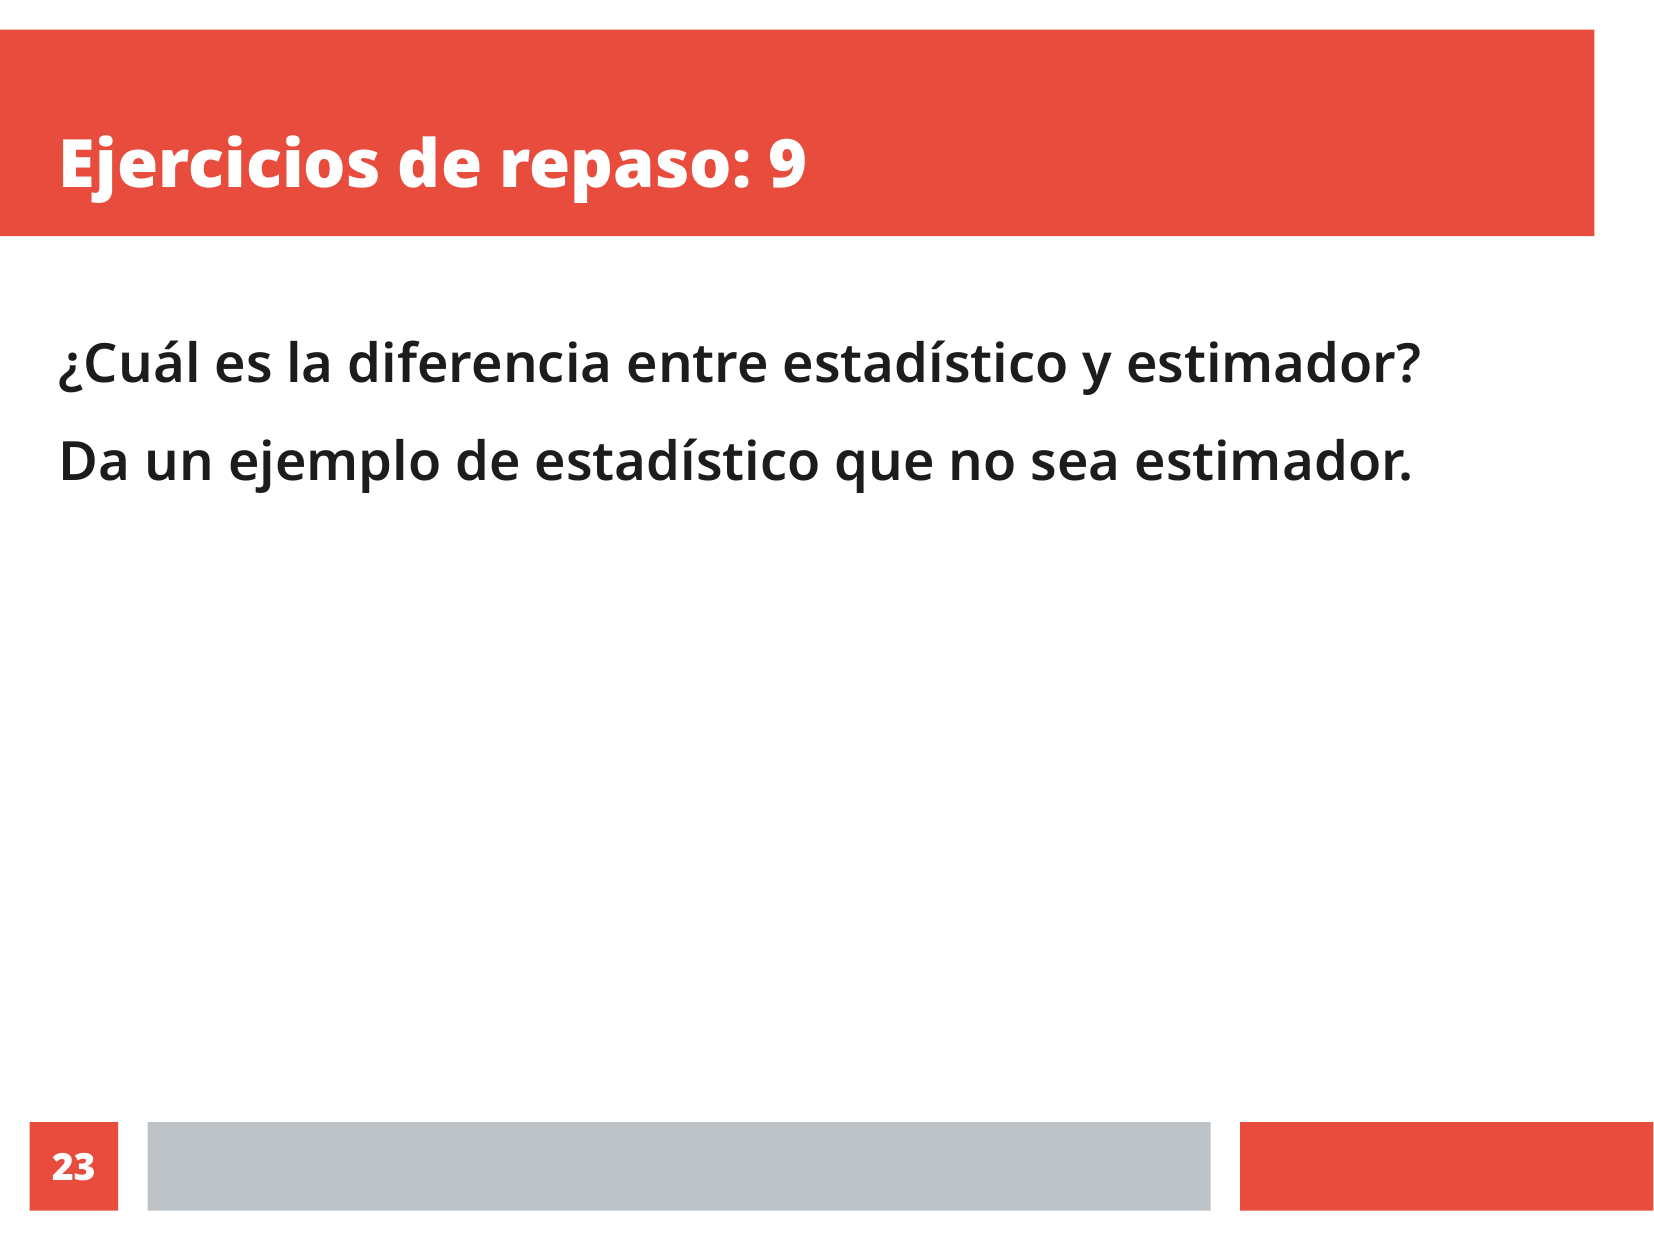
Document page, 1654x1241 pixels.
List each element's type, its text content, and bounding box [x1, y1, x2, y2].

title Ejercicios de repaso: 9 [59, 59, 1595, 207]
list ¿Cuál es la diferencia entre estadístico y estimador? Da un ejemplo de estadístico que no sea estimador. [59, 324, 1565, 1093]
